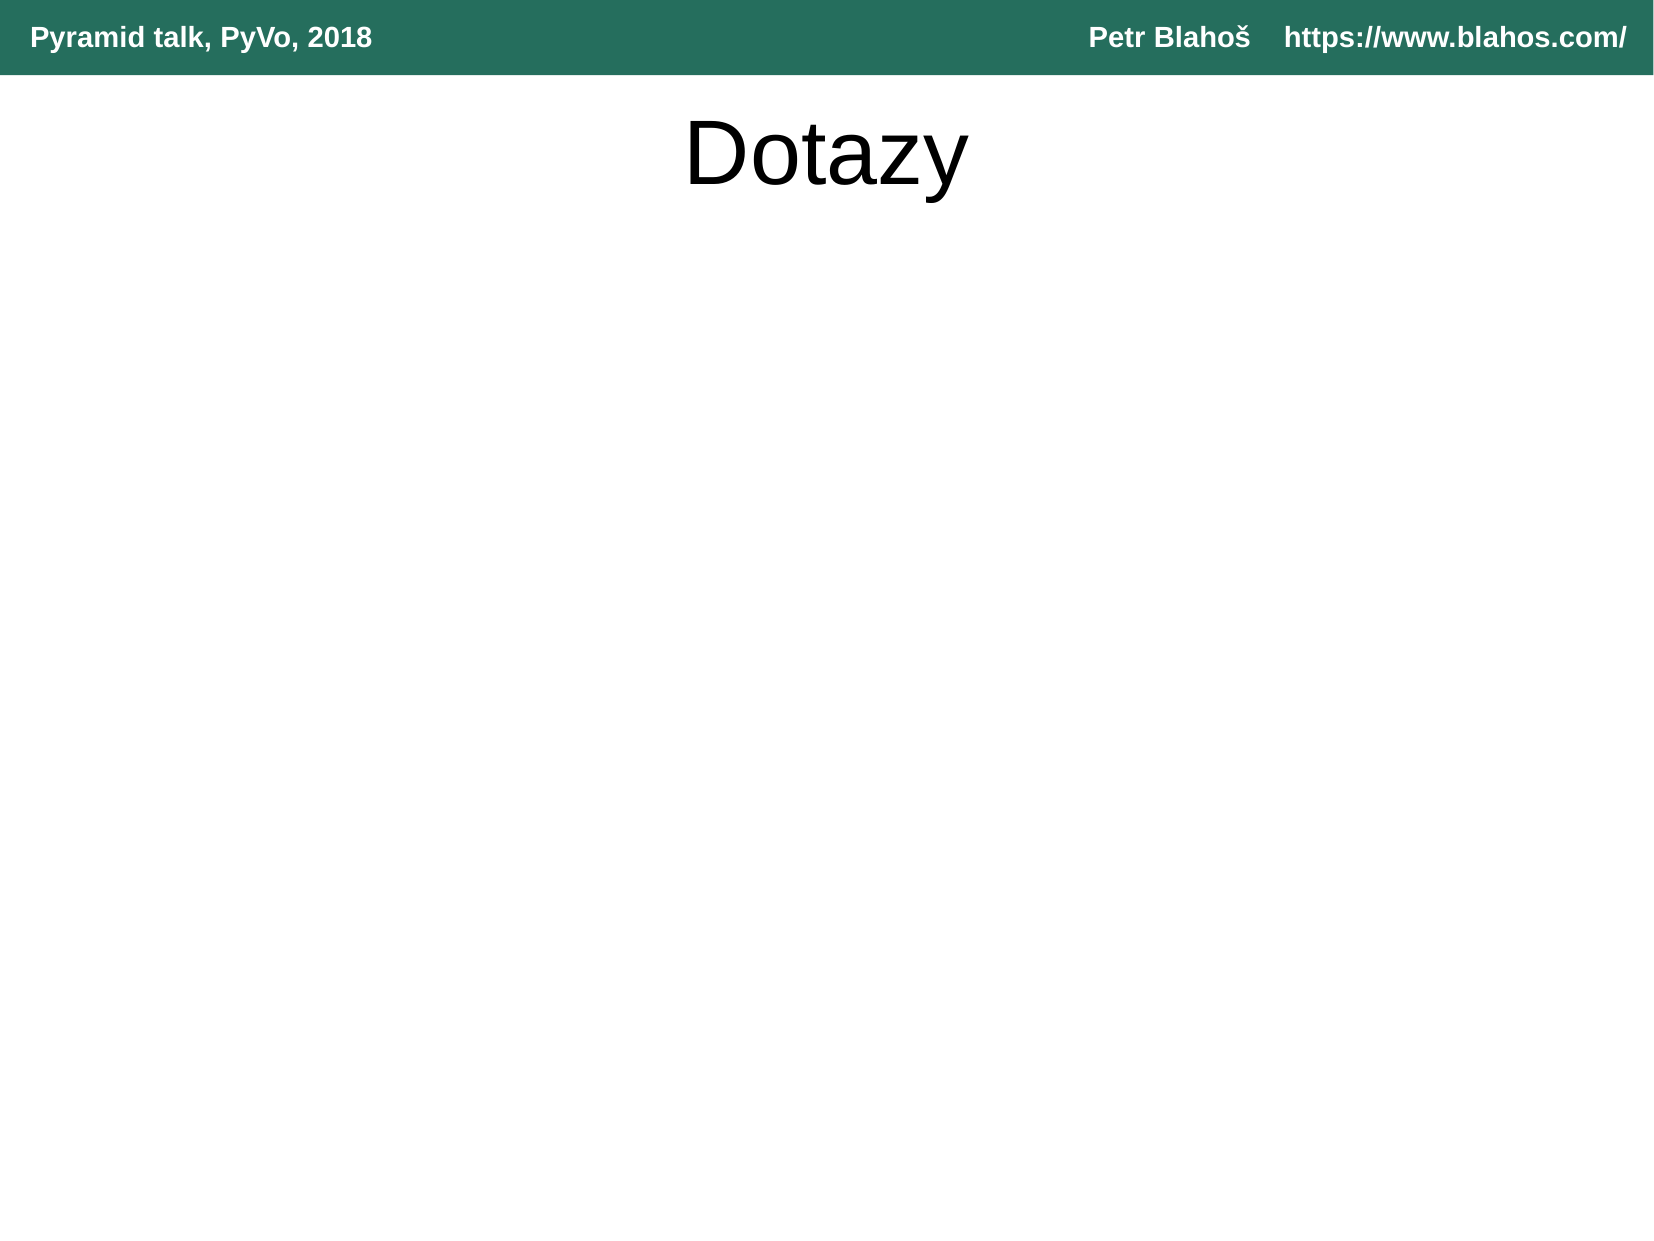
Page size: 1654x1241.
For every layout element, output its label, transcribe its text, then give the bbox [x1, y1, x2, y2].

title Dotazy [82, 49, 1571, 257]
